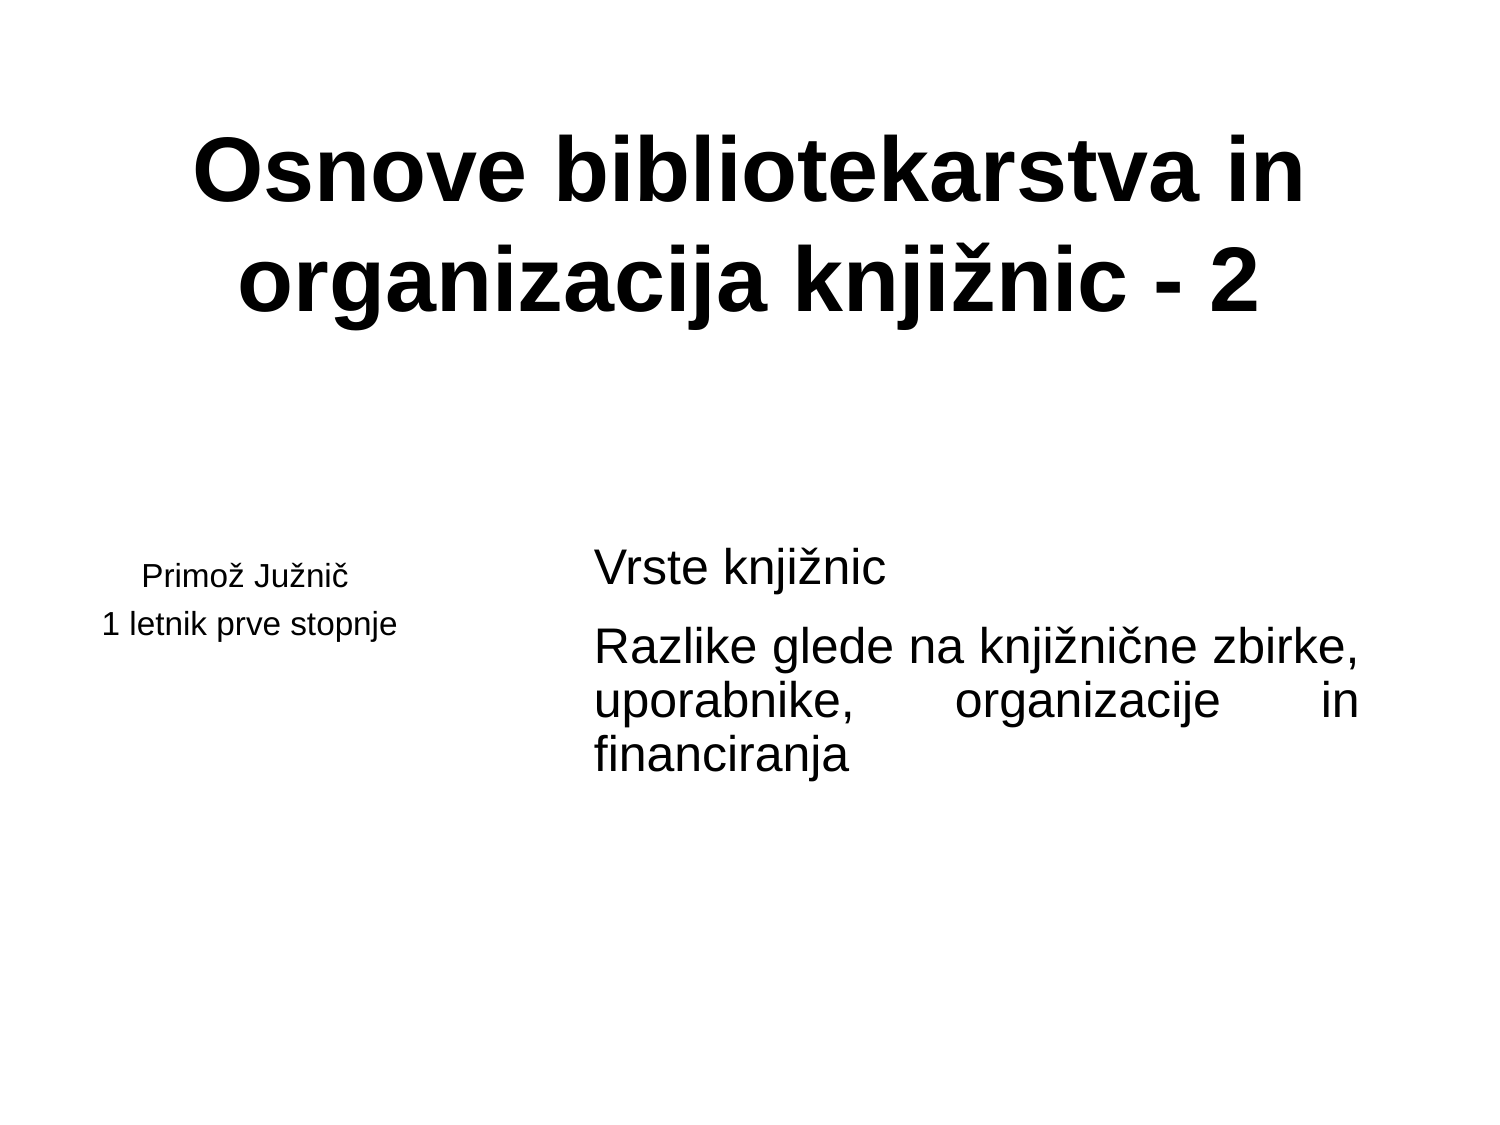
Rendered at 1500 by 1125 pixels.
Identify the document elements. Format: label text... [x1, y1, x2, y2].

subtitle Vrste knjižnic Razlike glede na knjižnične zbirke, uporabnike, organizacije in financiranja [578, 449, 1375, 976]
text_box Primož Južnič 1 letnik prve stopnje [37, 450, 463, 1051]
title Osnove bibliotekarstva in organizacija knjižnic - 2 [112, 102, 1388, 338]
